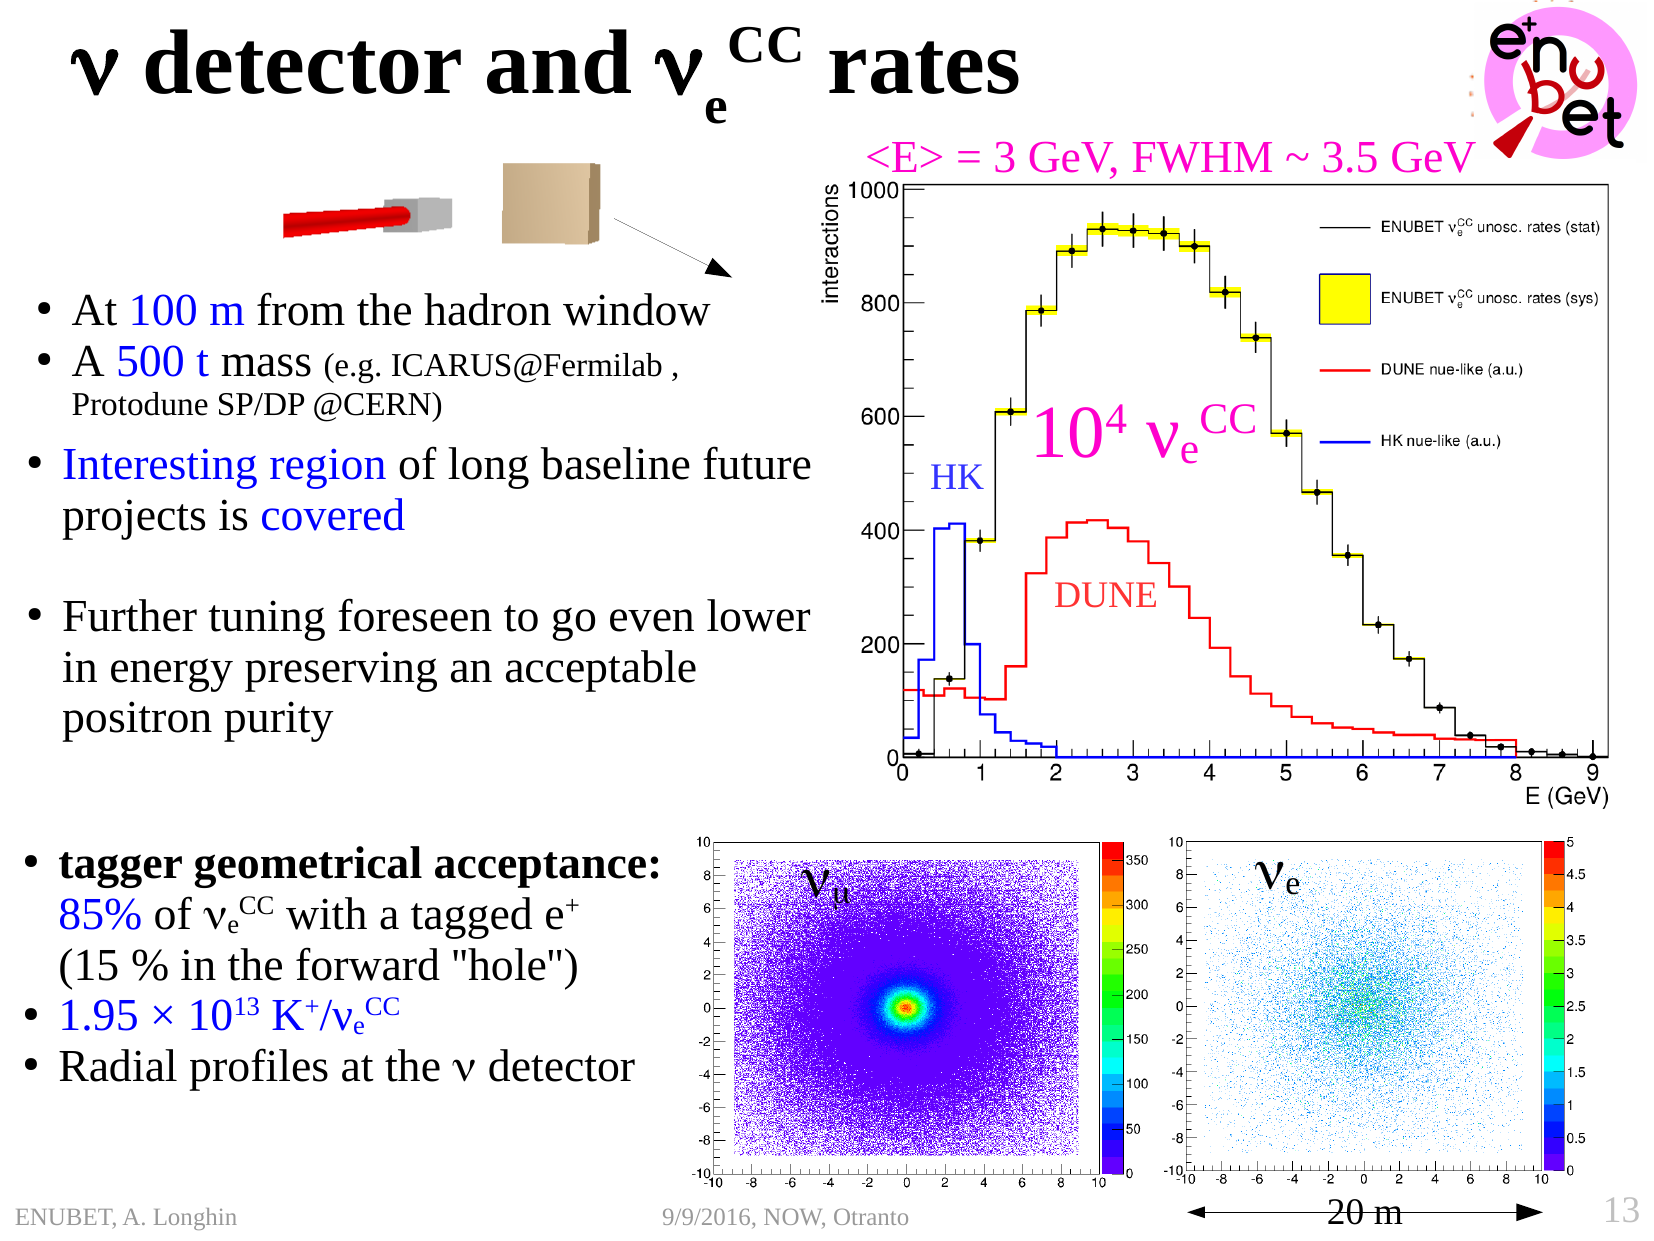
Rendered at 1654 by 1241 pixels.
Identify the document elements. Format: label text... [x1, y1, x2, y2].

picture [1154, 830, 1589, 1198]
text_box DUNE [1039, 566, 1205, 624]
text_box At 100 m from the hadron window A 500 t mass (e.g. ICARUS@Fermilab , Protodune SP/DP @CERN) [21, 277, 780, 431]
text_box ne [1240, 830, 1460, 937]
text_box 104 νeCC [1015, 383, 1351, 514]
text_box <E> = 3 GeV, FWHM ~ 3.5 GeV [814, 124, 1501, 190]
text_box nm [839, 838, 1007, 947]
picture [689, 830, 1151, 1195]
text_box Interesting region of long baseline future projects is covered Further tuning foreseen to go even lower in energy preserving an acceptable positron purity [11, 431, 851, 753]
text_box HK [915, 448, 1034, 524]
text_box tagger geometrical acceptance: 85% of neCC with a tagged e+ (15 % in the forward ''hole'') 1.95 × 1013 K+/νeCC Radial profiles at the n detector [8, 830, 839, 1147]
picture [283, 147, 650, 290]
text_box n detector and neCC rates [6, 4, 1111, 154]
picture [814, 0, 1653, 822]
